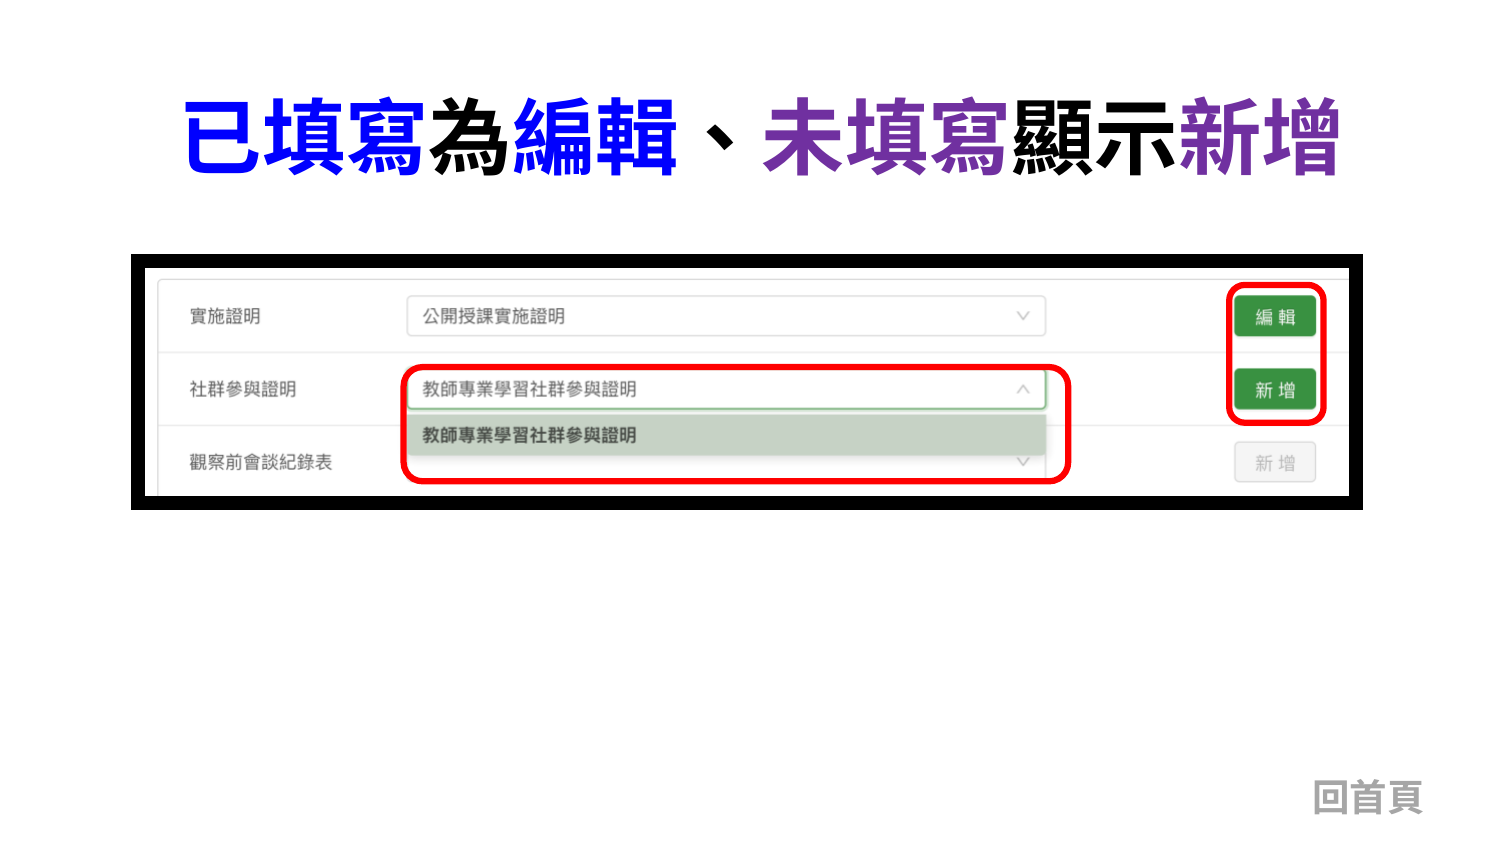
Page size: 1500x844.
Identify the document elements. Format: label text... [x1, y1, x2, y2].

picture [145, 268, 1349, 496]
title 已填寫為編輯、未填寫顯示新增 [135, 77, 1388, 165]
